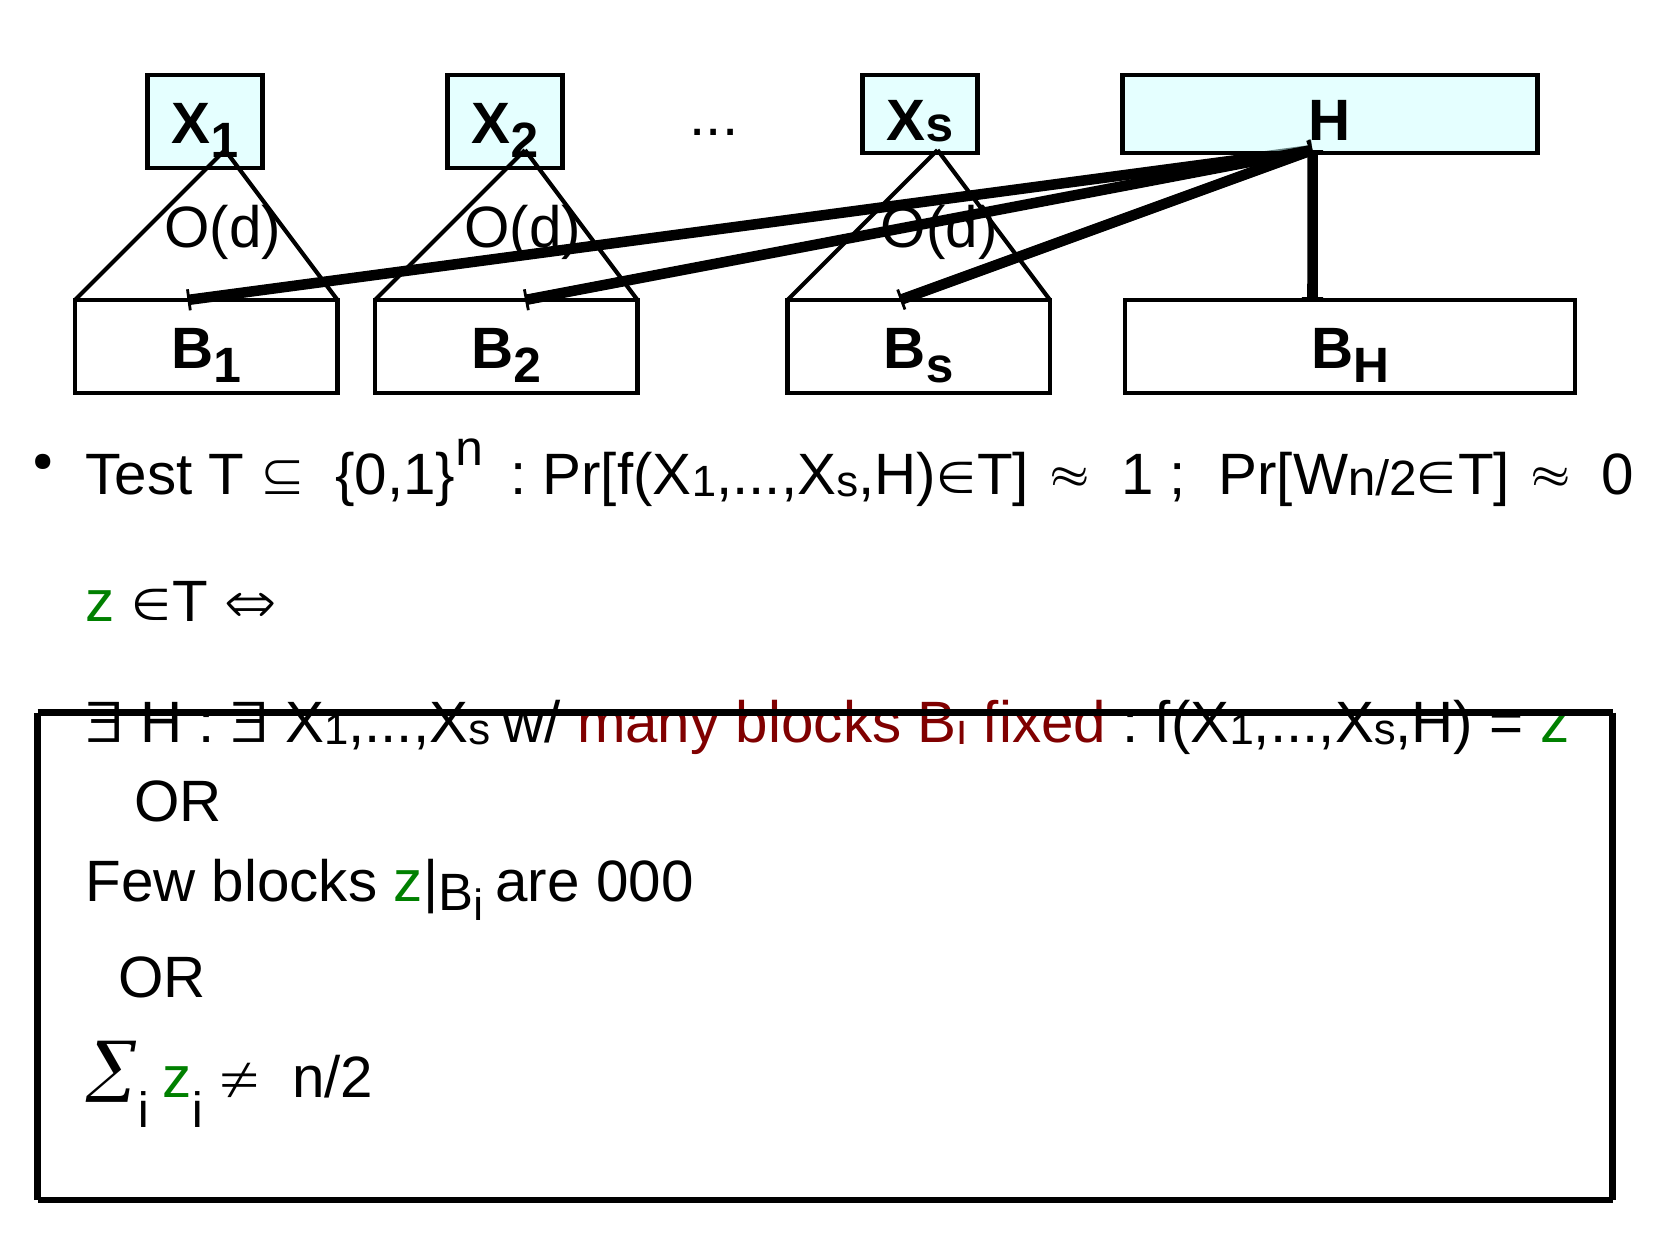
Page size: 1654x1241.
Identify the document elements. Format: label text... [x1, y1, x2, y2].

text_box Xs [862, 75, 978, 154]
text_box BH [1125, 299, 1576, 394]
text_box Bs [787, 299, 1051, 394]
text_box B1 [74, 299, 338, 394]
text_box X2 [447, 74, 563, 169]
text_box H [1122, 75, 1538, 154]
text_box X2 [510, 157, 535, 169]
text_box O(d) [866, 187, 1013, 229]
text_box ... [675, 75, 788, 155]
text_box X1 [210, 157, 235, 169]
list Test T  {0,1}n : Pr[f(X1,...,Xs,H)T]  1 ; Pr[Wn/2T]  0 z T   H :  X1,...,Xs w/ many blocks Bi fixed : f(X1,...,Xs,H) = z OR Few blocks z|Bi are 000 OR i zi  n/2 [0, 412, 1654, 1238]
text_box O(d) [866, 213, 1013, 268]
text_box X1 [147, 74, 263, 169]
text_box O(d) [150, 187, 297, 268]
text_box O(d) [450, 187, 597, 268]
text_box B2 [374, 299, 638, 394]
